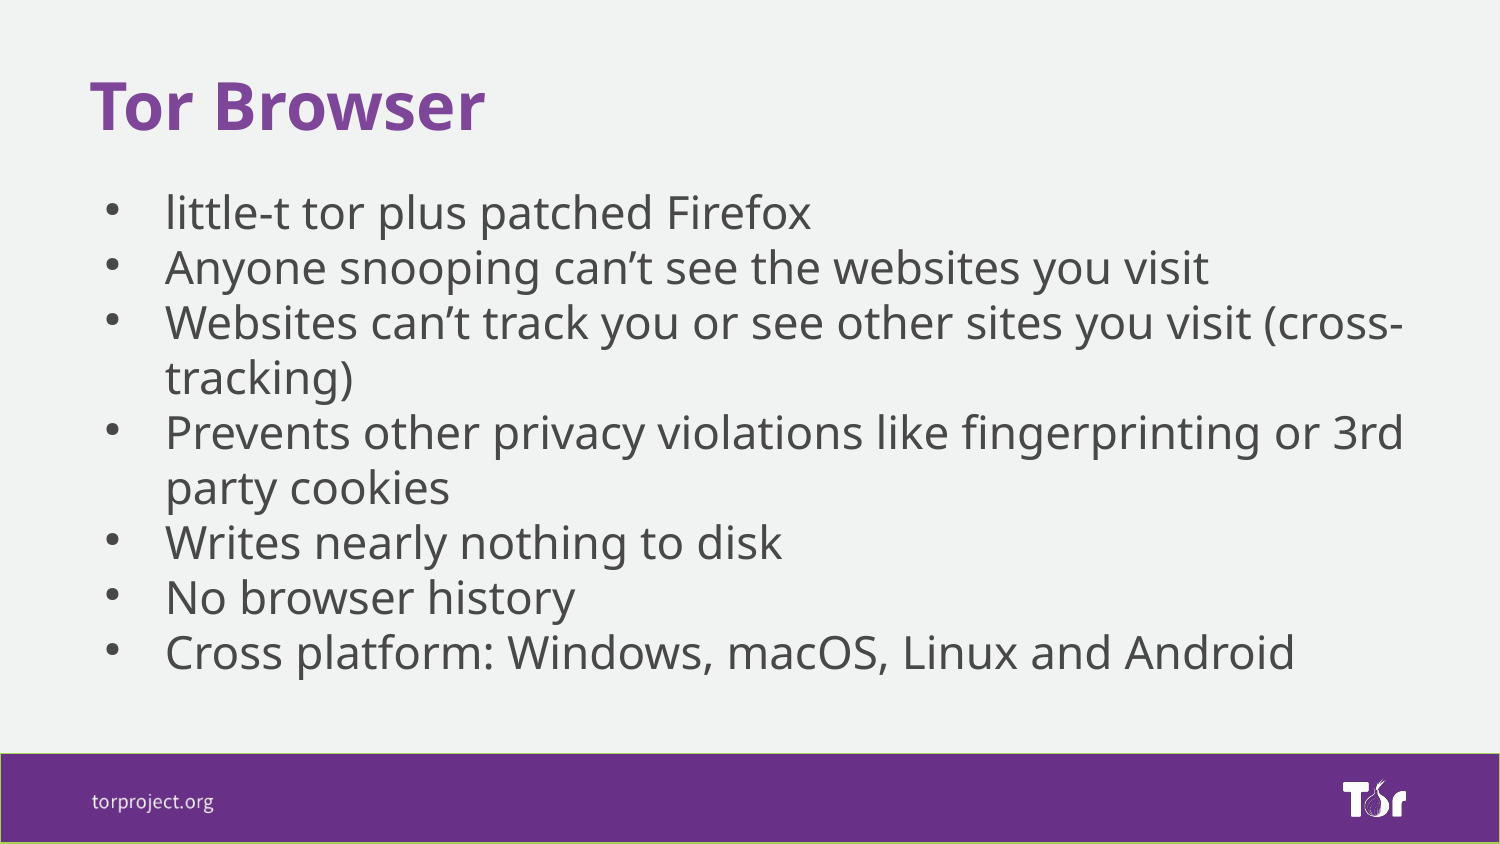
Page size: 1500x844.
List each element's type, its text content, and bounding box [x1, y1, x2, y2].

text_box Tor Browser [75, 33, 1425, 174]
text_box little-t tor plus patched Firefox Anyone snooping can’t see the websites you visit Websites can’t track you or see other sites you visit (cross-tracking) Prevents other privacy violations like fingerprinting or 3rd party cookies Writes nearly nothing to disk No browser history Cross platform: Windows, macOS, Linux and Android [75, 176, 1425, 733]
picture [1343, 778, 1406, 817]
picture [75, 780, 604, 821]
